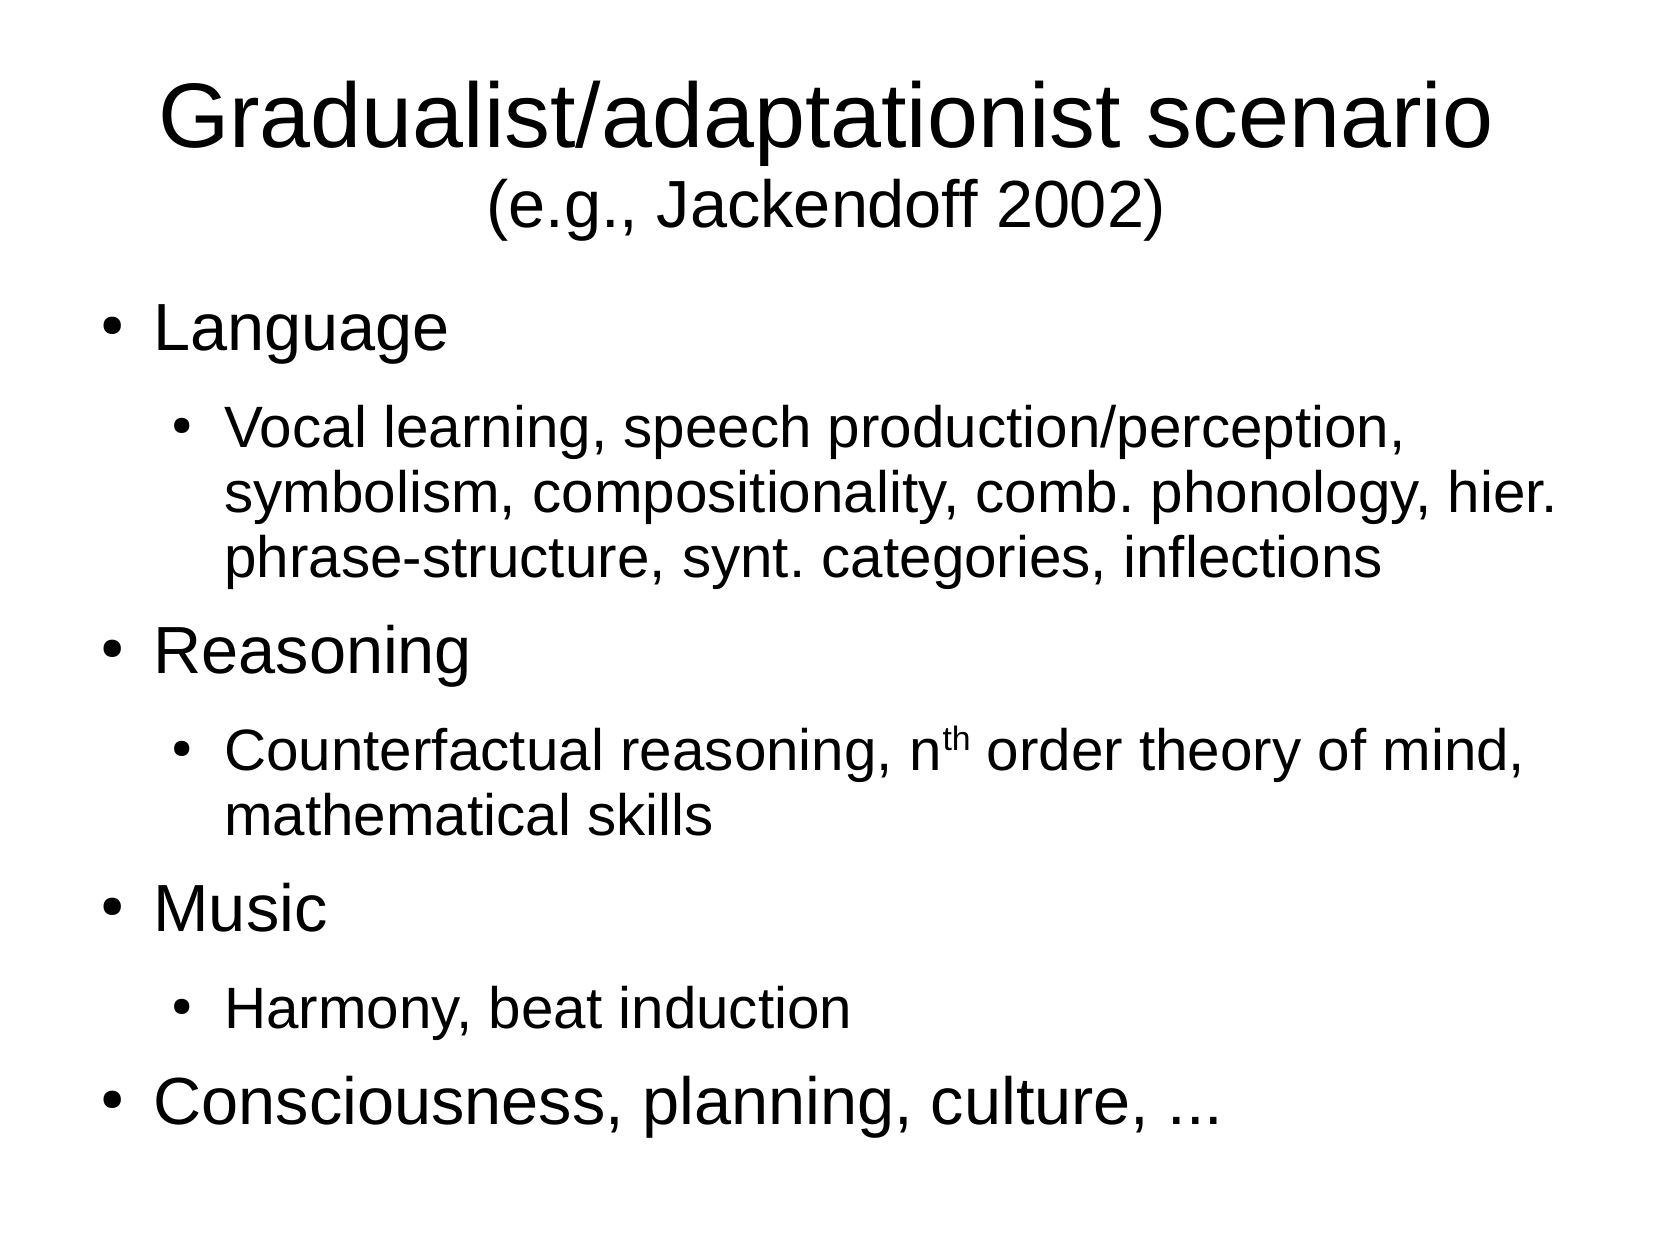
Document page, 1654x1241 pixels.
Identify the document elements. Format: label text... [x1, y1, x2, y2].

list Language Vocal learning, speech production/perception, symbolism, compositionality, comb. phonology, hier. phrase-structure, synt. categories, inflections Reasoning Counterfactual reasoning, nth order theory of mind, mathematical skills Music Harmony, beat induction Consciousness, planning, culture, ... [82, 290, 1571, 1142]
title Gradualist/adaptationist scenario (e.g., Jackendoff 2002) [82, 49, 1571, 257]
